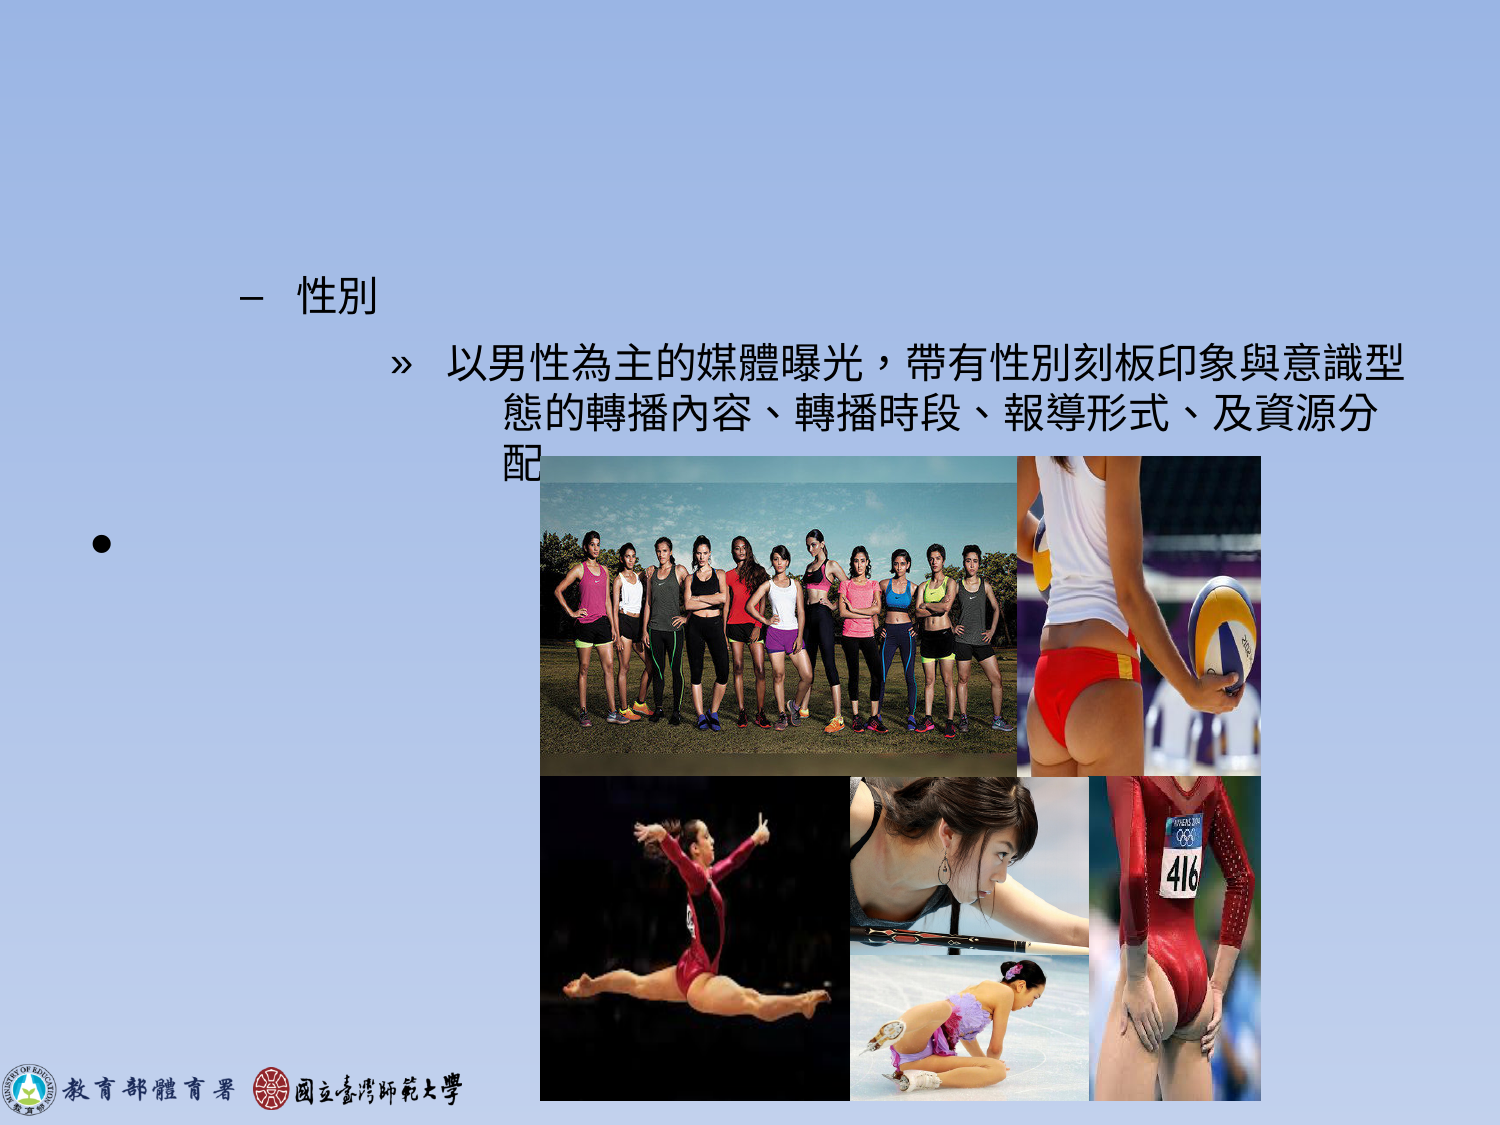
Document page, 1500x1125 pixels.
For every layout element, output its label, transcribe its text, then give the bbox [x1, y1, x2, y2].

list 性別 以男性為主的媒體曝光，帶有性別刻板印象與意識型態的轉播內容、轉播時段、報導形式、及資源分配 [75, 262, 1426, 1005]
picture [540, 456, 1261, 1101]
